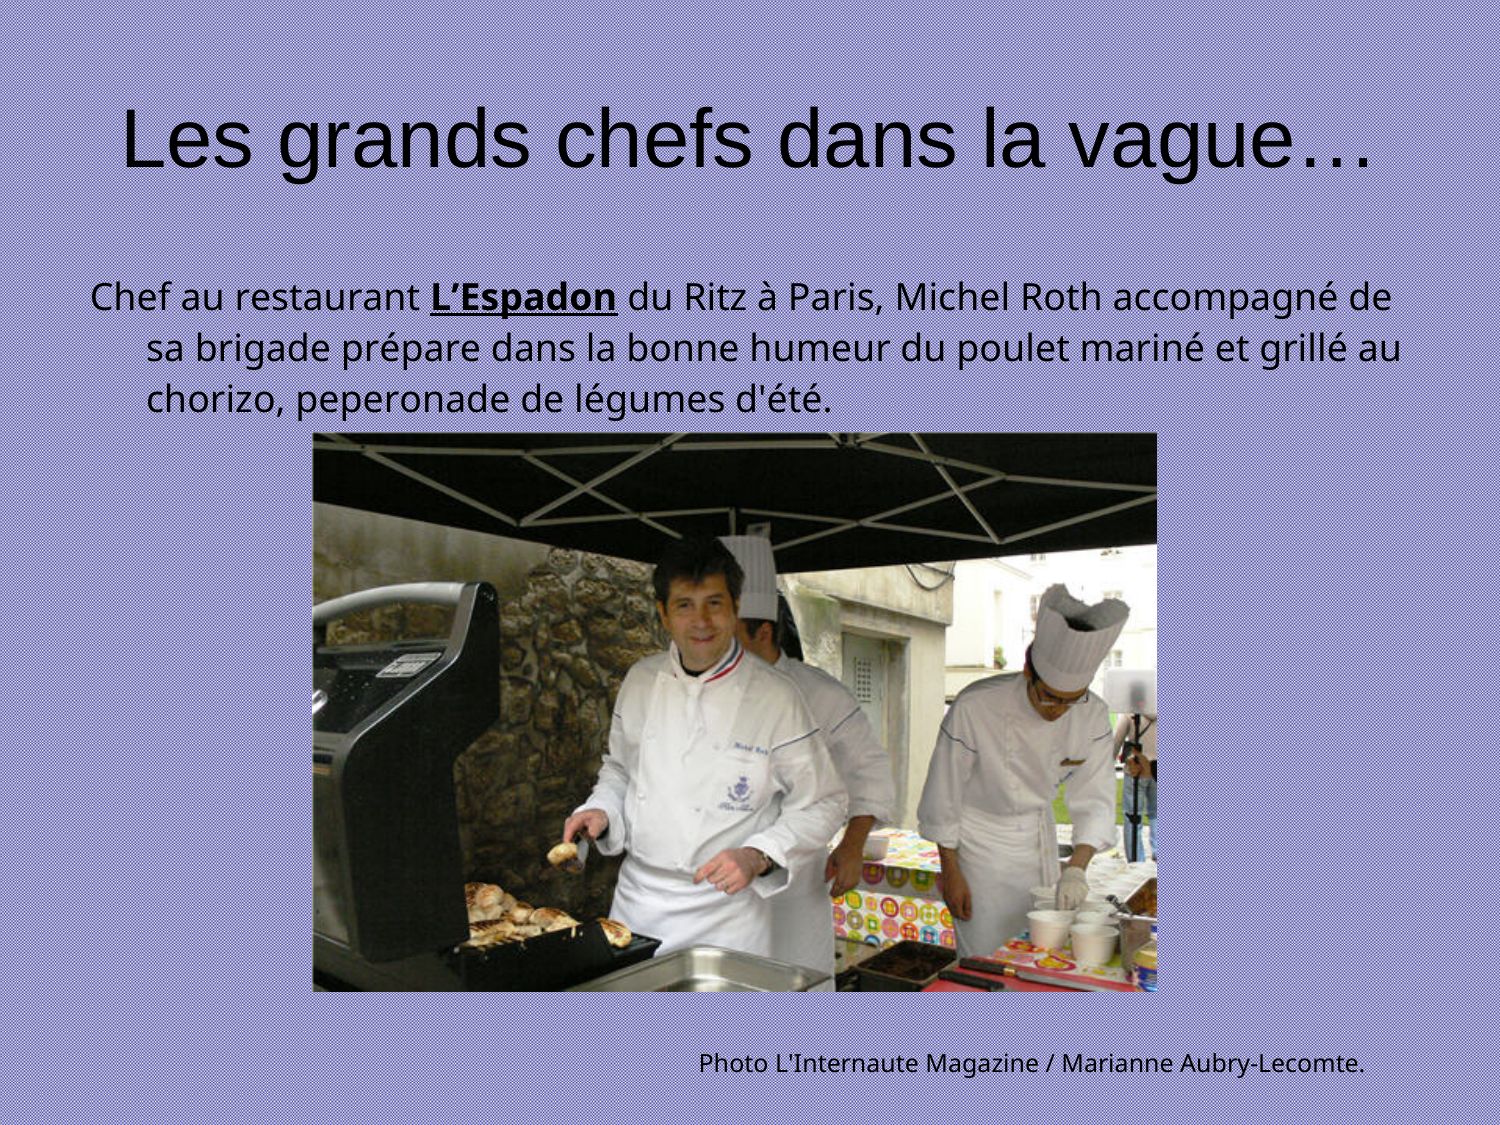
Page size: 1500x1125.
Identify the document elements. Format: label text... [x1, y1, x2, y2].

picture [0, 0, 1500, 1125]
title Les grands chefs dans la vague… [75, 45, 1426, 233]
text_box Photo L'Internaute Magazine / Marianne Aubry-Lecomte. [383, 1038, 1388, 1088]
list Chef au restaurant L’Espadon du Ritz à Paris, Michel Roth accompagné de sa brigade prépare dans la bonne humeur du poulet mariné et grillé au chorizo, peperonade de légumes d'été. [75, 262, 1426, 1006]
